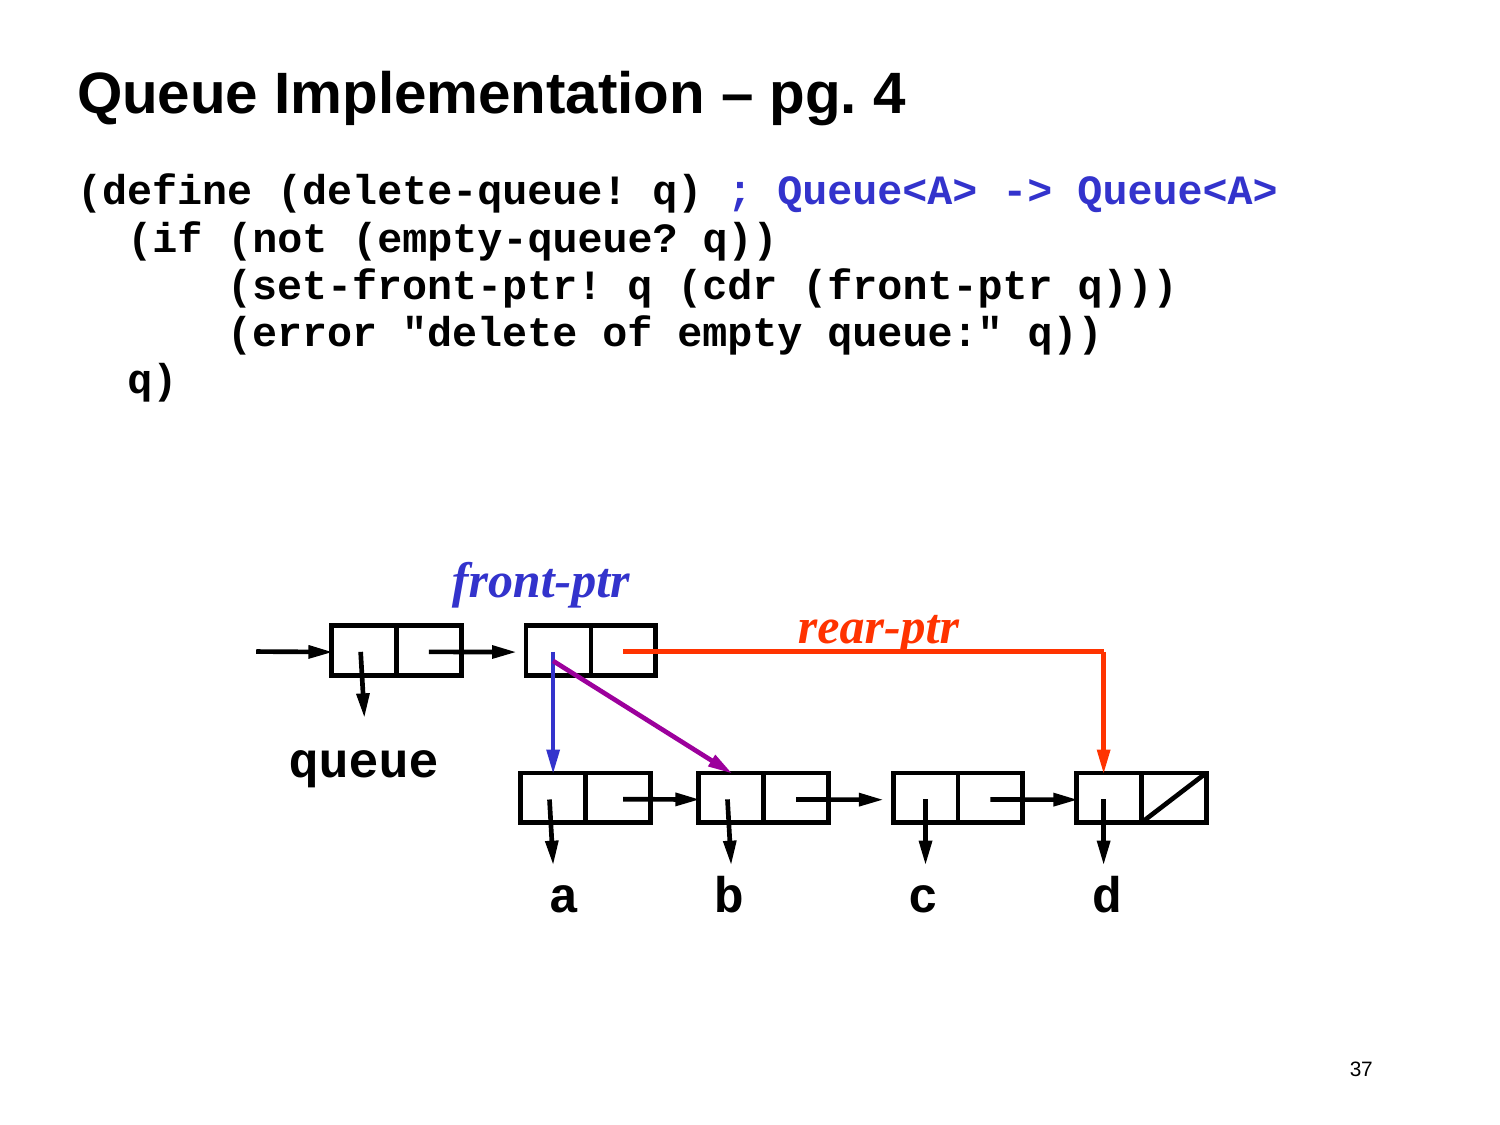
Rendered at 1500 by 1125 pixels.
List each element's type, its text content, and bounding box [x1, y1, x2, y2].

text_box b [699, 855, 759, 931]
title Queue Implementation – pg. 4 [62, 24, 1338, 162]
text_box d [1077, 855, 1137, 931]
text_box queue [273, 719, 454, 796]
text_box a [533, 855, 594, 931]
text_box c [893, 855, 954, 931]
text_box rear-ptr [783, 585, 975, 662]
text_box front-ptr [437, 539, 646, 616]
list (define (delete-queue! q) ; Queue<A> -> Queue<A> (if (not (empty-queue? q)) (set-front-ptr! q (cdr (front-ptr q))) (error "delete of empty queue:" q)) q) [62, 162, 1450, 1000]
